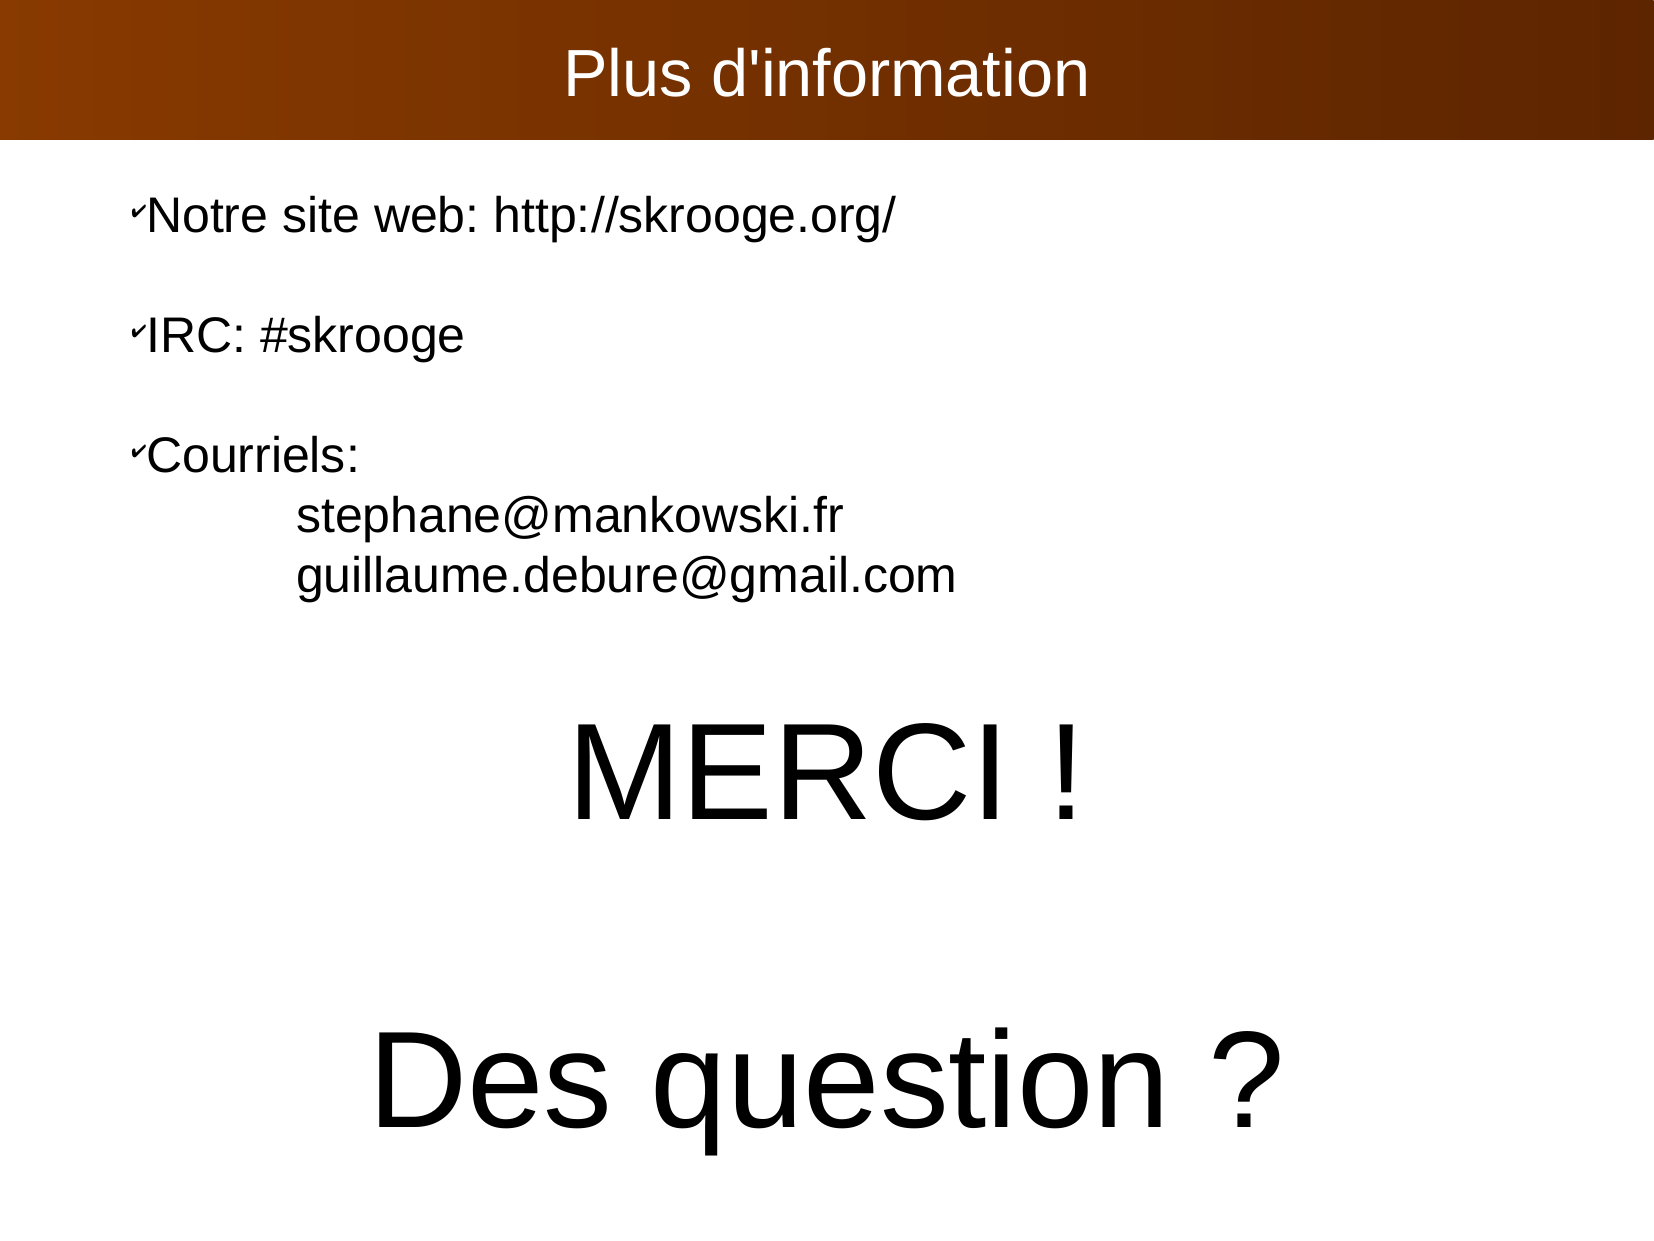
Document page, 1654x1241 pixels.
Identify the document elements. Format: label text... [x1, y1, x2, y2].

text_box MERCI ! Des question ? [353, 687, 1301, 1164]
title Plus d'information [0, 0, 1654, 140]
text_box Notre site web: http://skrooge.org/ IRC: #skrooge Courriels: stephane@mankowski.fr guillaume.debure@gmail.com [41, 174, 1530, 610]
